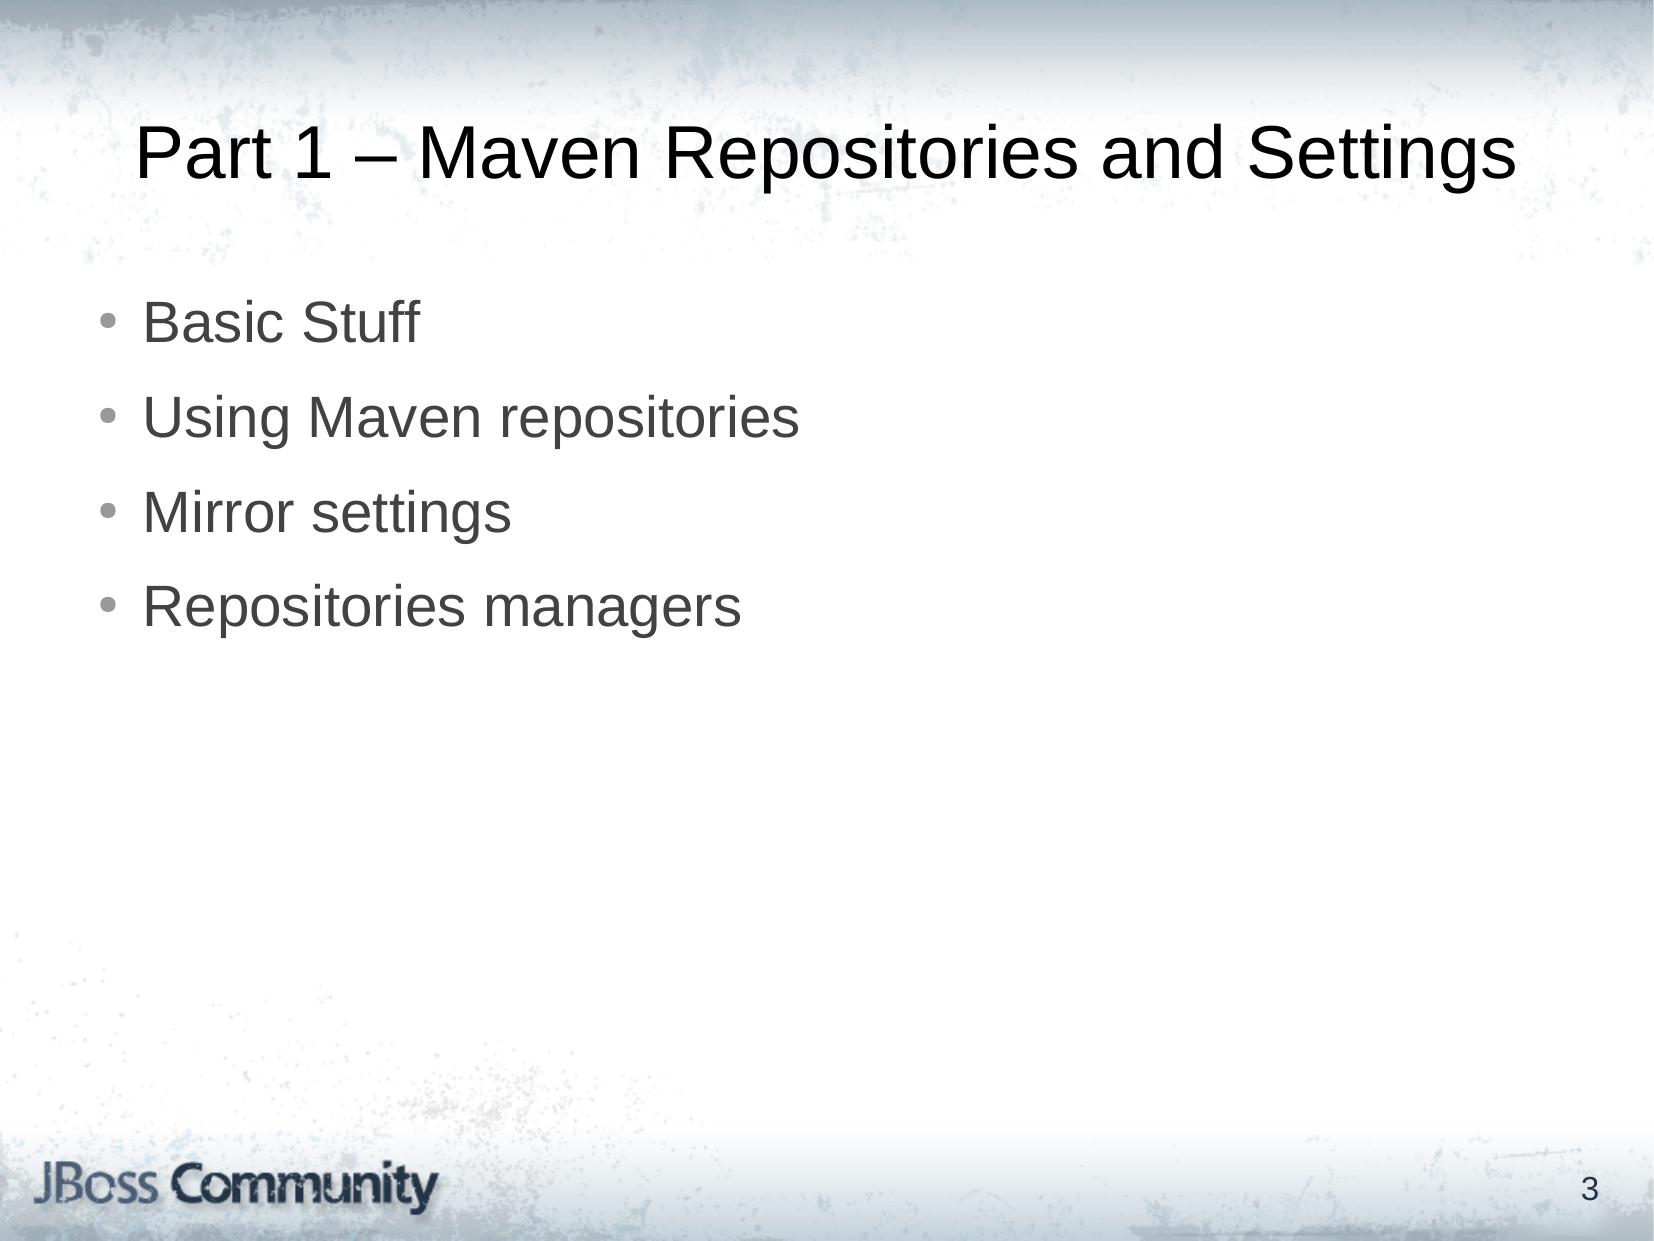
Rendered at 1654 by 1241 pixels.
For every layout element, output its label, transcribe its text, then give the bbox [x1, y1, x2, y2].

title Part 1 – Maven Repositories and Settings [82, 49, 1571, 257]
list Basic Stuff Using Maven repositories Mirror settings Repositories managers [82, 290, 1571, 1109]
picture [0, 0, 1654, 1241]
